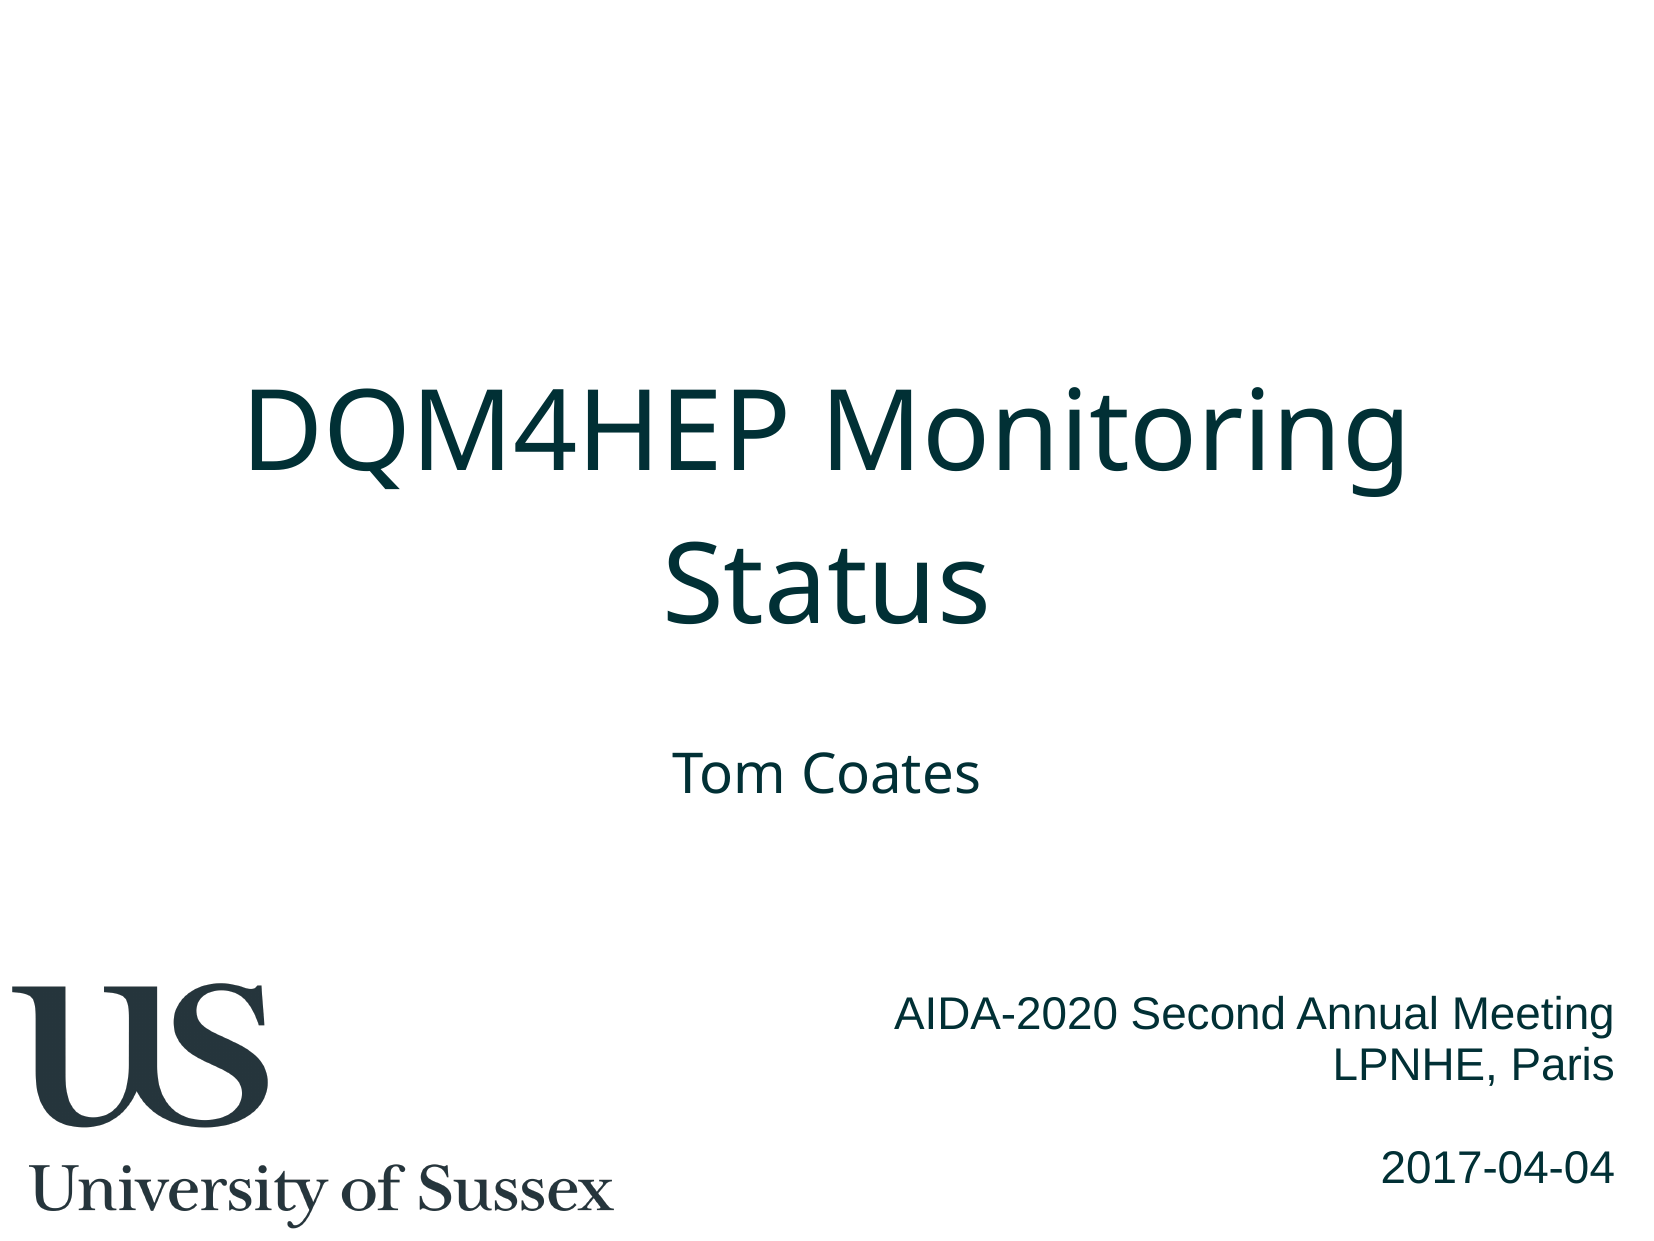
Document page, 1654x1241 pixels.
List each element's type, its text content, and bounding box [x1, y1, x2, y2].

picture [11, 982, 615, 1229]
text_box AIDA-2020 Second Annual Meeting LPNHE, Paris 2017-04-04 [874, 980, 1630, 1201]
text_box DQM4HEP Monitoring Status Tom Coates [0, 342, 1654, 898]
